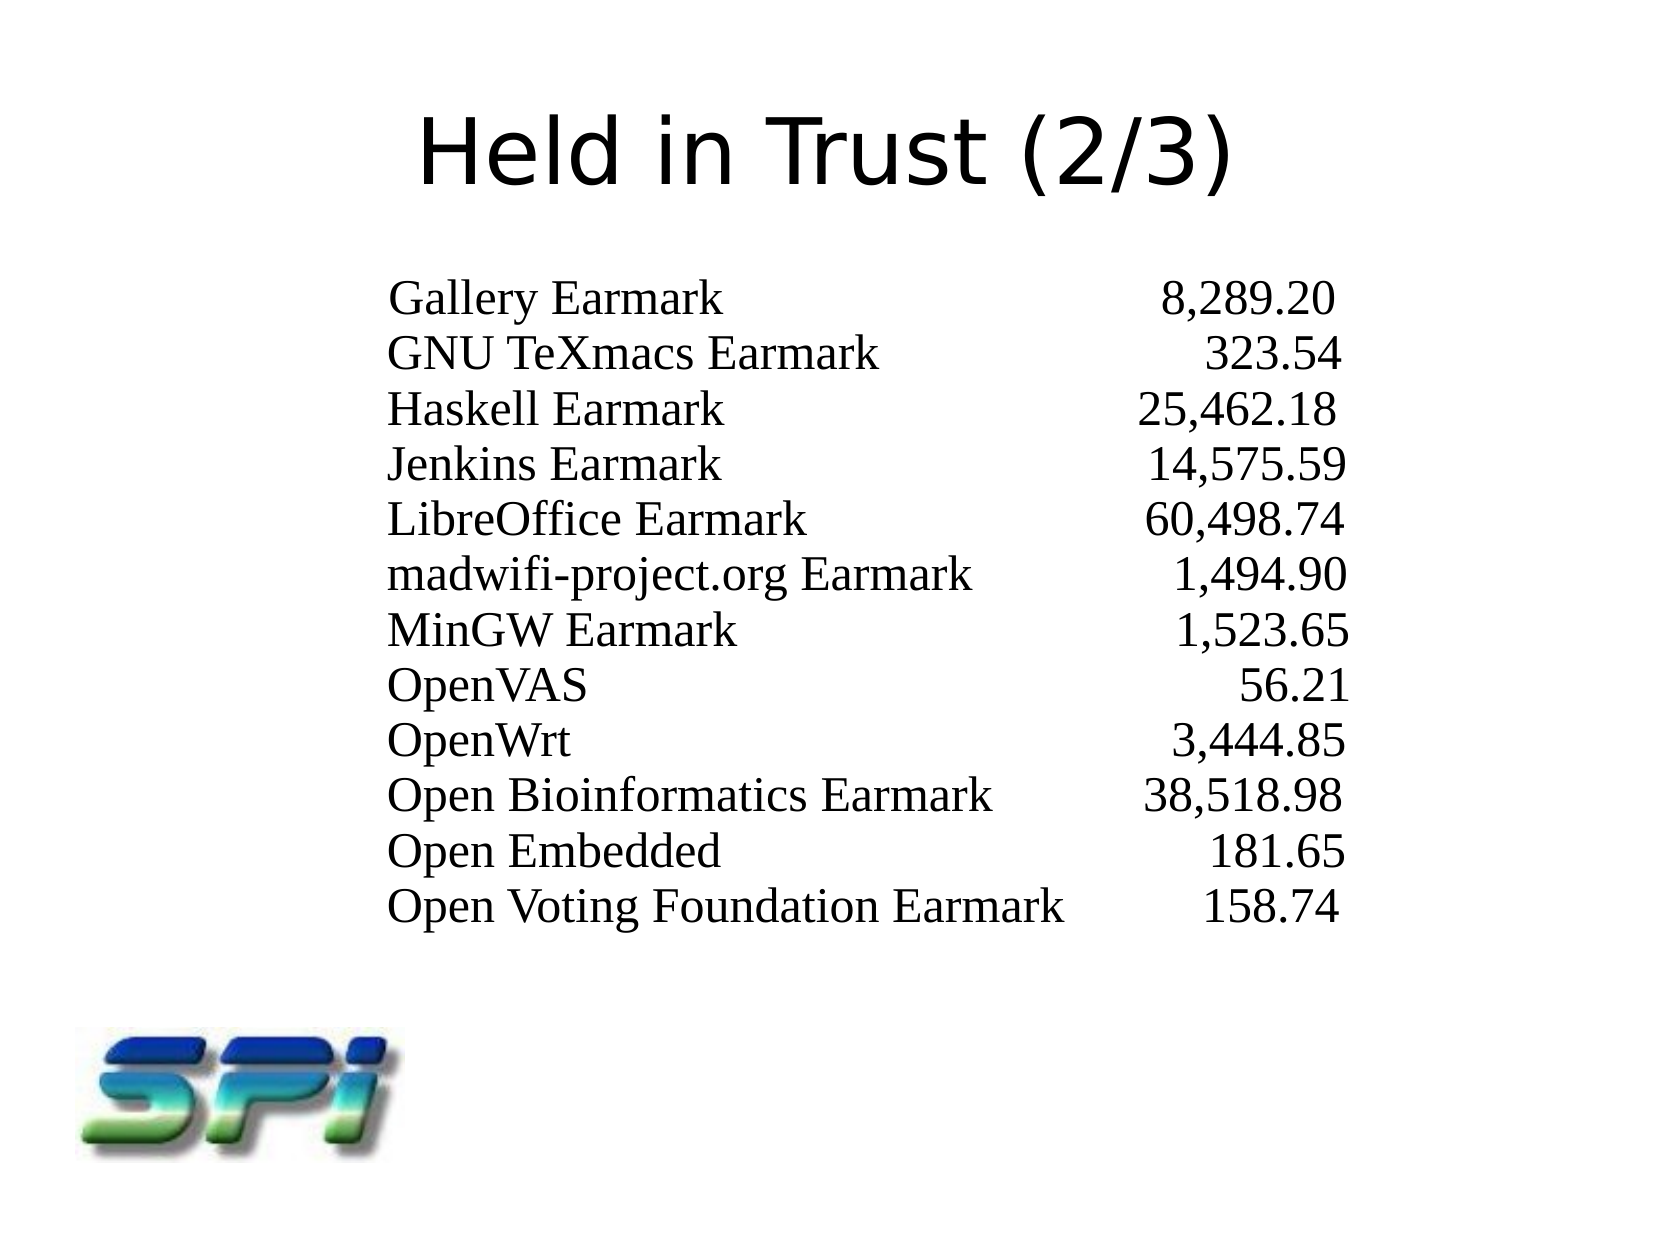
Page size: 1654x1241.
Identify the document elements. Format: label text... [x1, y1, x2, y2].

picture [75, 1027, 405, 1163]
title Held in Trust (2/3) [82, 49, 1571, 257]
text_box Gallery Earmark 8,289.20 GNU TeXmacs Earmark 323.54 Haskell Earmark 25,462.18 Jenkins Earmark 14,575.59 LibreOffice Earmark 60,498.74 madwifi-project.org Earmark 1,494.90 MinGW Earmark 1,523.65 OpenVAS 56.21 OpenWrt 3,444.85 Open Bioinformatics Earmark 38,518.98 Open Embedded 181.65 Open Voting Foundation Earmark 158.74 [259, 262, 1404, 996]
